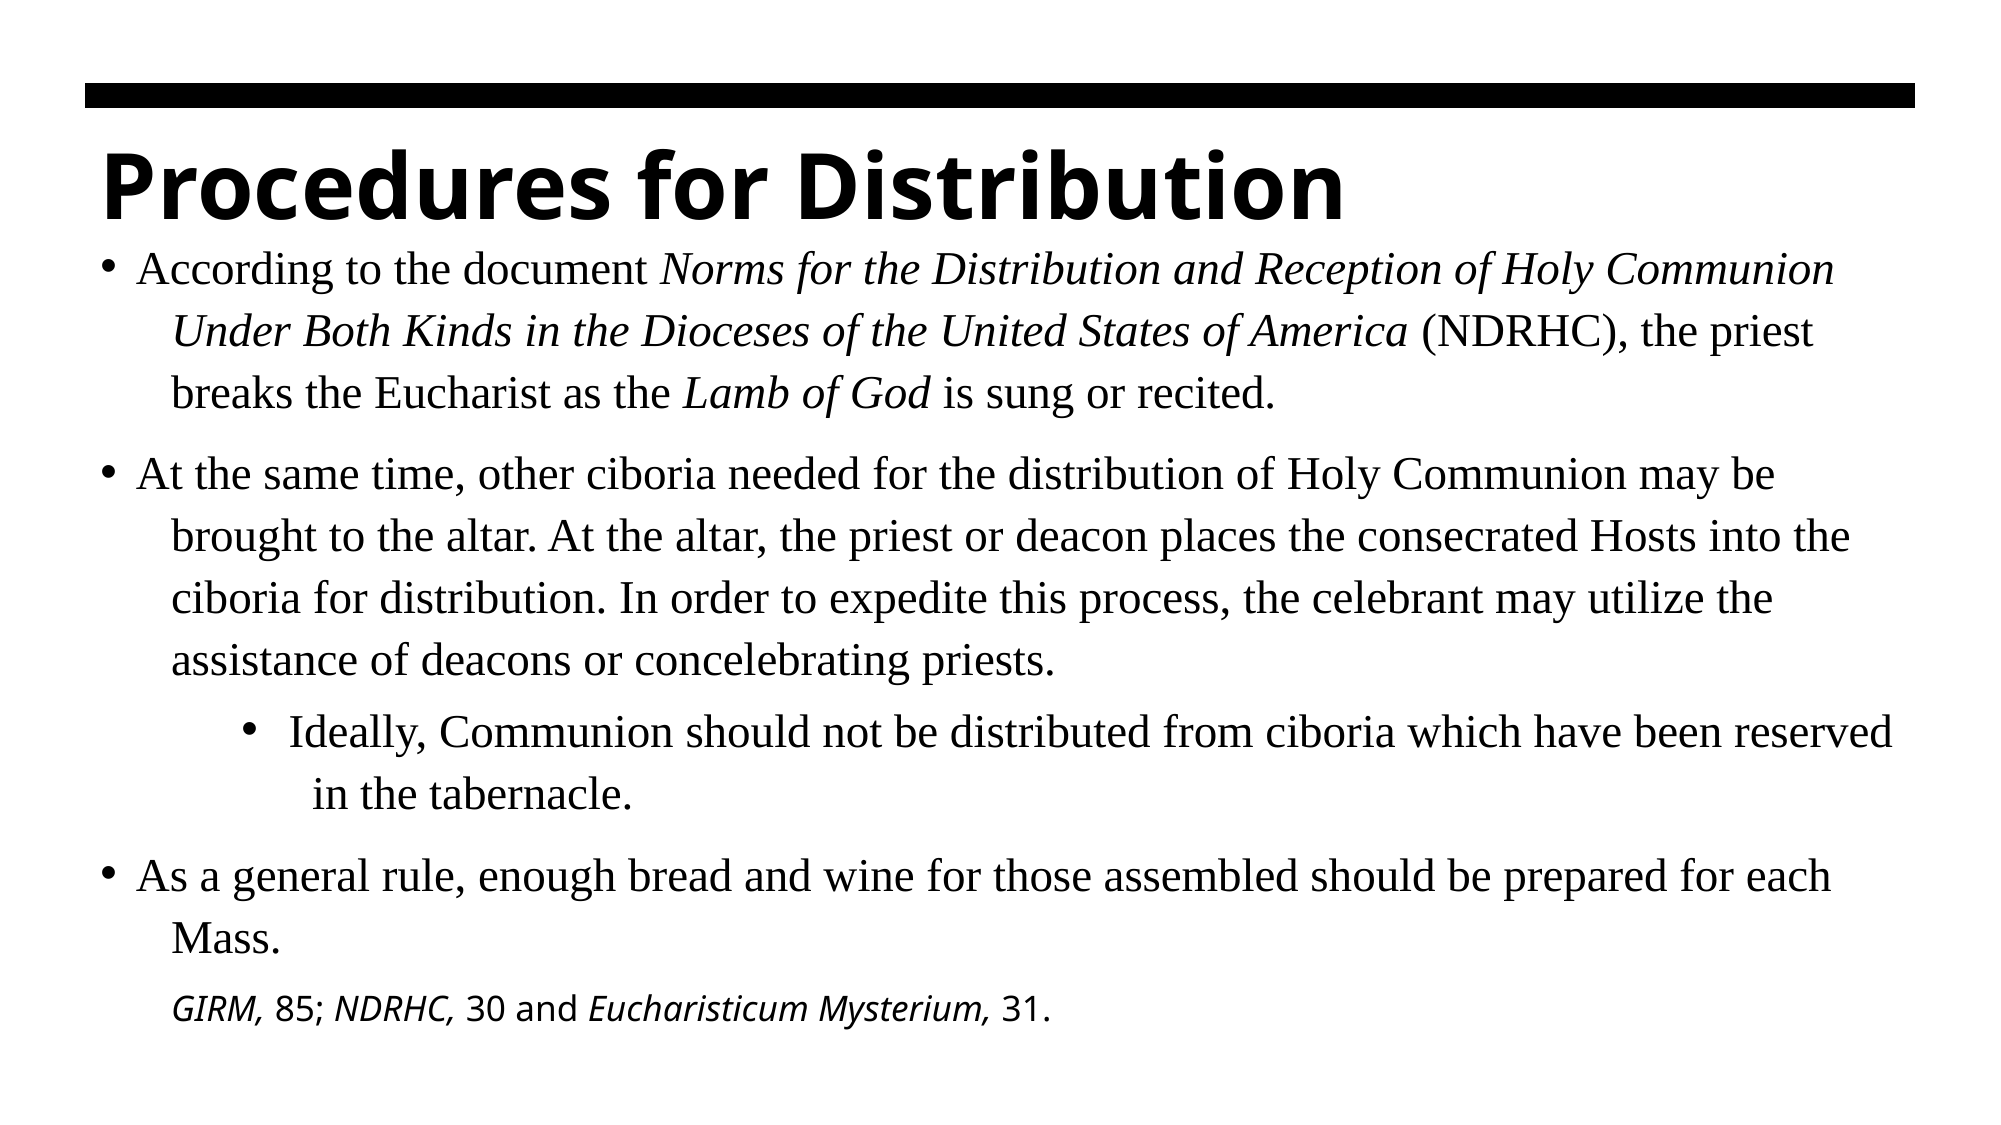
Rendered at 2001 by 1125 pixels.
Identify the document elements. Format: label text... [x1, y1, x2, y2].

list According to the document Norms for the Distribution and Reception of Holy Communion Under Both Kinds in the Dioceses of the United States of America (NDRHC), the priest breaks the Eucharist as the Lamb of God is sung or recited. At the same time, other ciboria needed for the distribution of Holy Communion may be brought to the altar. At the altar, the priest or deacon places the consecrated Hosts into the ciboria for distribution. In order to expedite this process, the celebrant may utilize the assistance of deacons or concelebrating priests. Ideally, Communion should not be distributed from ciboria which have been reserved in the tabernacle. As a general rule, enough bread and wine for those assembled should be prepared for each Mass. GIRM, 85; NDRHC, 30 and Eucharisticum Mysterium, 31. [85, 224, 1916, 1041]
title Procedures for Distribution [84, 120, 1915, 361]
